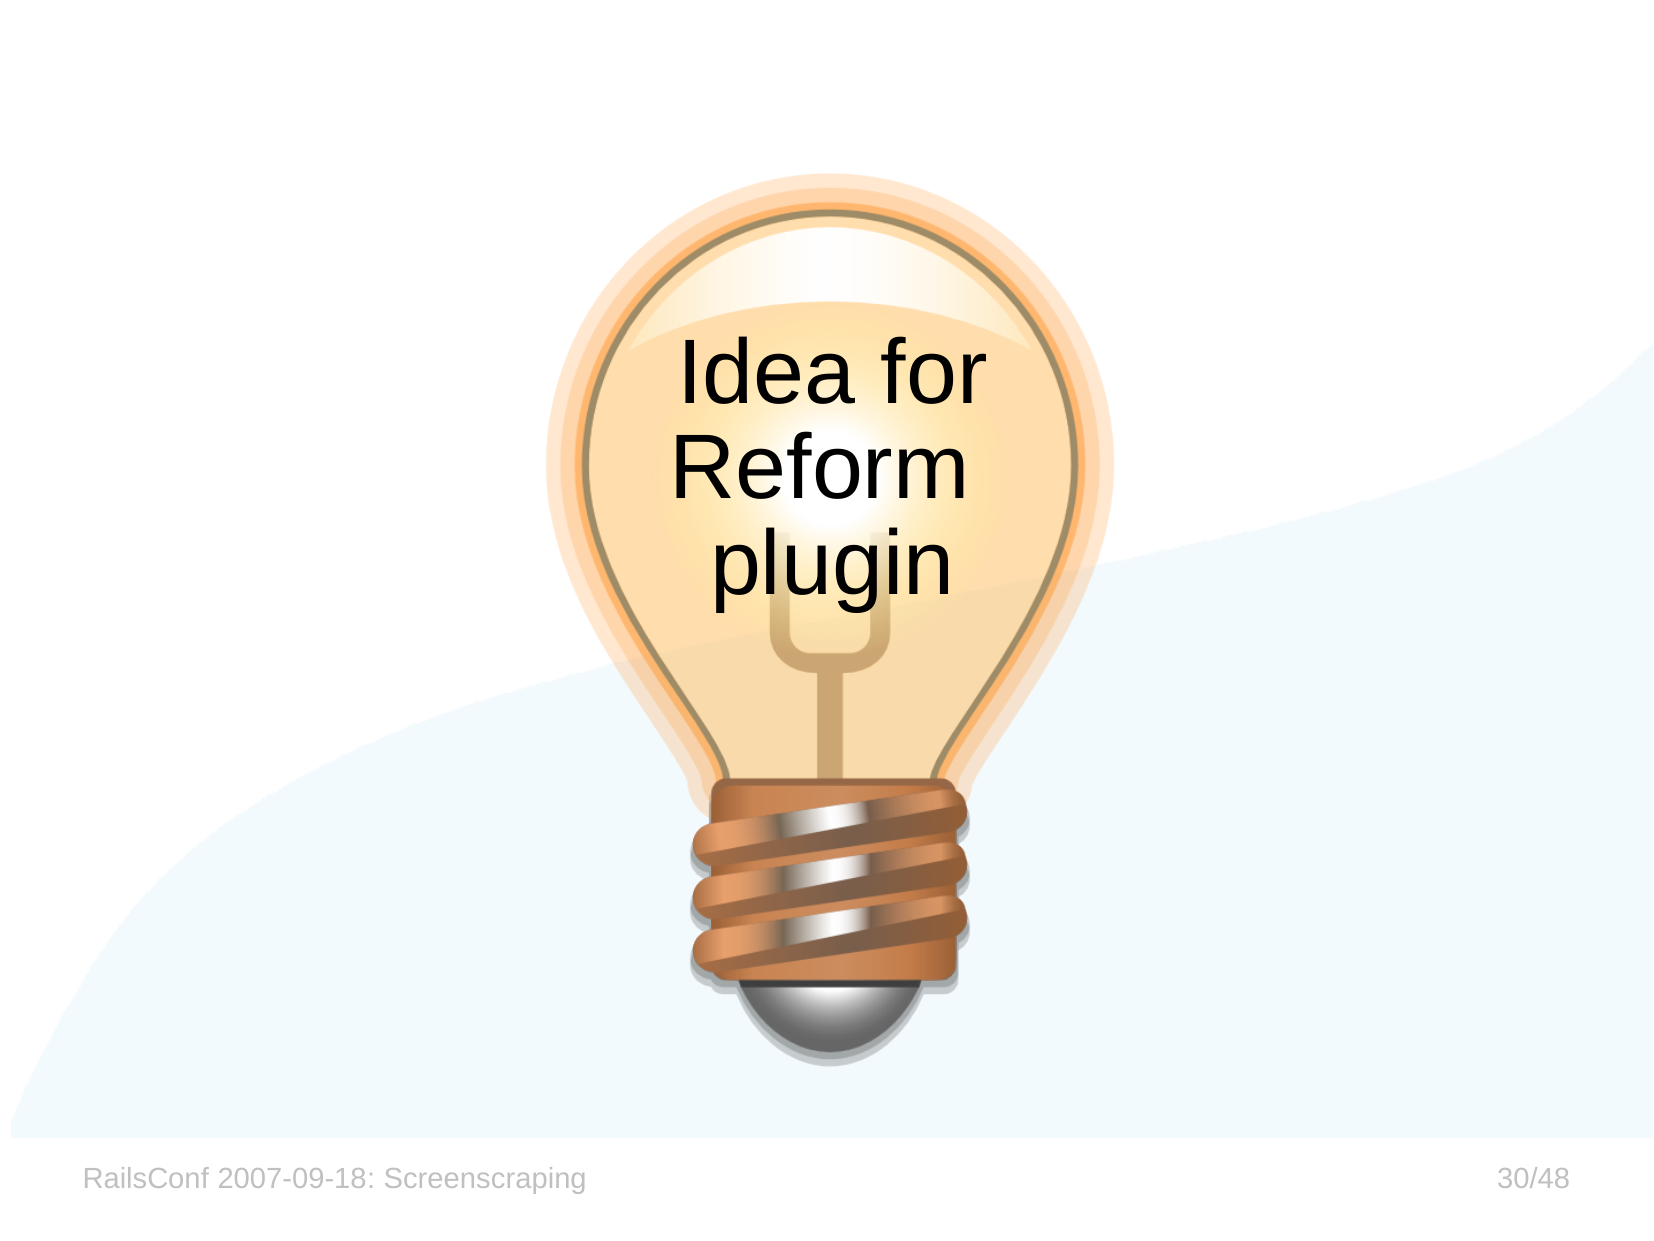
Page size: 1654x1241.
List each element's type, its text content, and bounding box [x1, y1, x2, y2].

picture [11, 0, 1653, 1231]
title Idea for Reform plugin [129, 295, 1536, 646]
